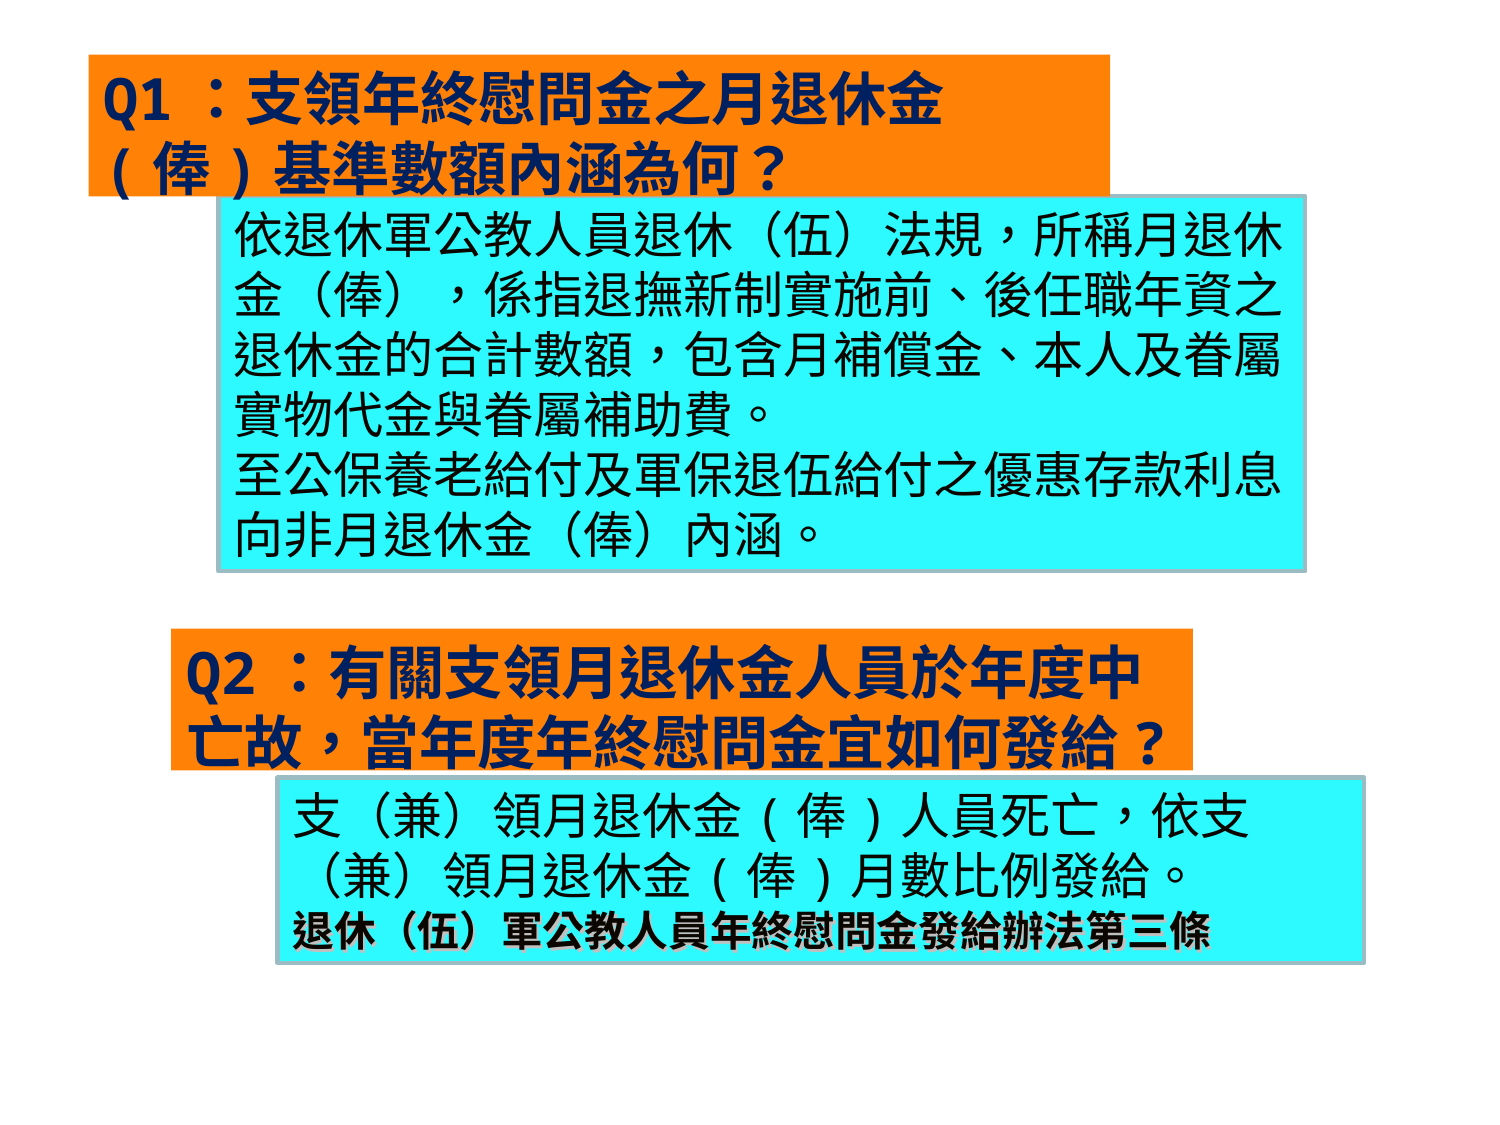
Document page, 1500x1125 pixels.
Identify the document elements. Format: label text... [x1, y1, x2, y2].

text_box 依退休軍公教人員退休（伍）法規，所稱月退休金（俸），係指退撫新制實施前、後任職年資之退休金的合計數額，包含月補償金、本人及眷屬實物代金與眷屬補助費。 至公保養老給付及軍保退伍給付之優惠存款利息向非月退休金（俸）內涵。 [218, 196, 1305, 571]
text_box 支（兼）領月退休金(俸)人員死亡，依支（兼）領月退休金(俸)月數比例發給。 退休（伍）軍公教人員年終慰問金發給辦法第三條 [278, 778, 1364, 963]
text_box Q1：支領年終慰問金之月退休金(俸)基準數額內涵為何？ [88, 54, 1111, 197]
text_box Q2：有關支領月退休金人員於年度中亡故，當年度年終慰問金宜如何發給? [171, 628, 1193, 771]
